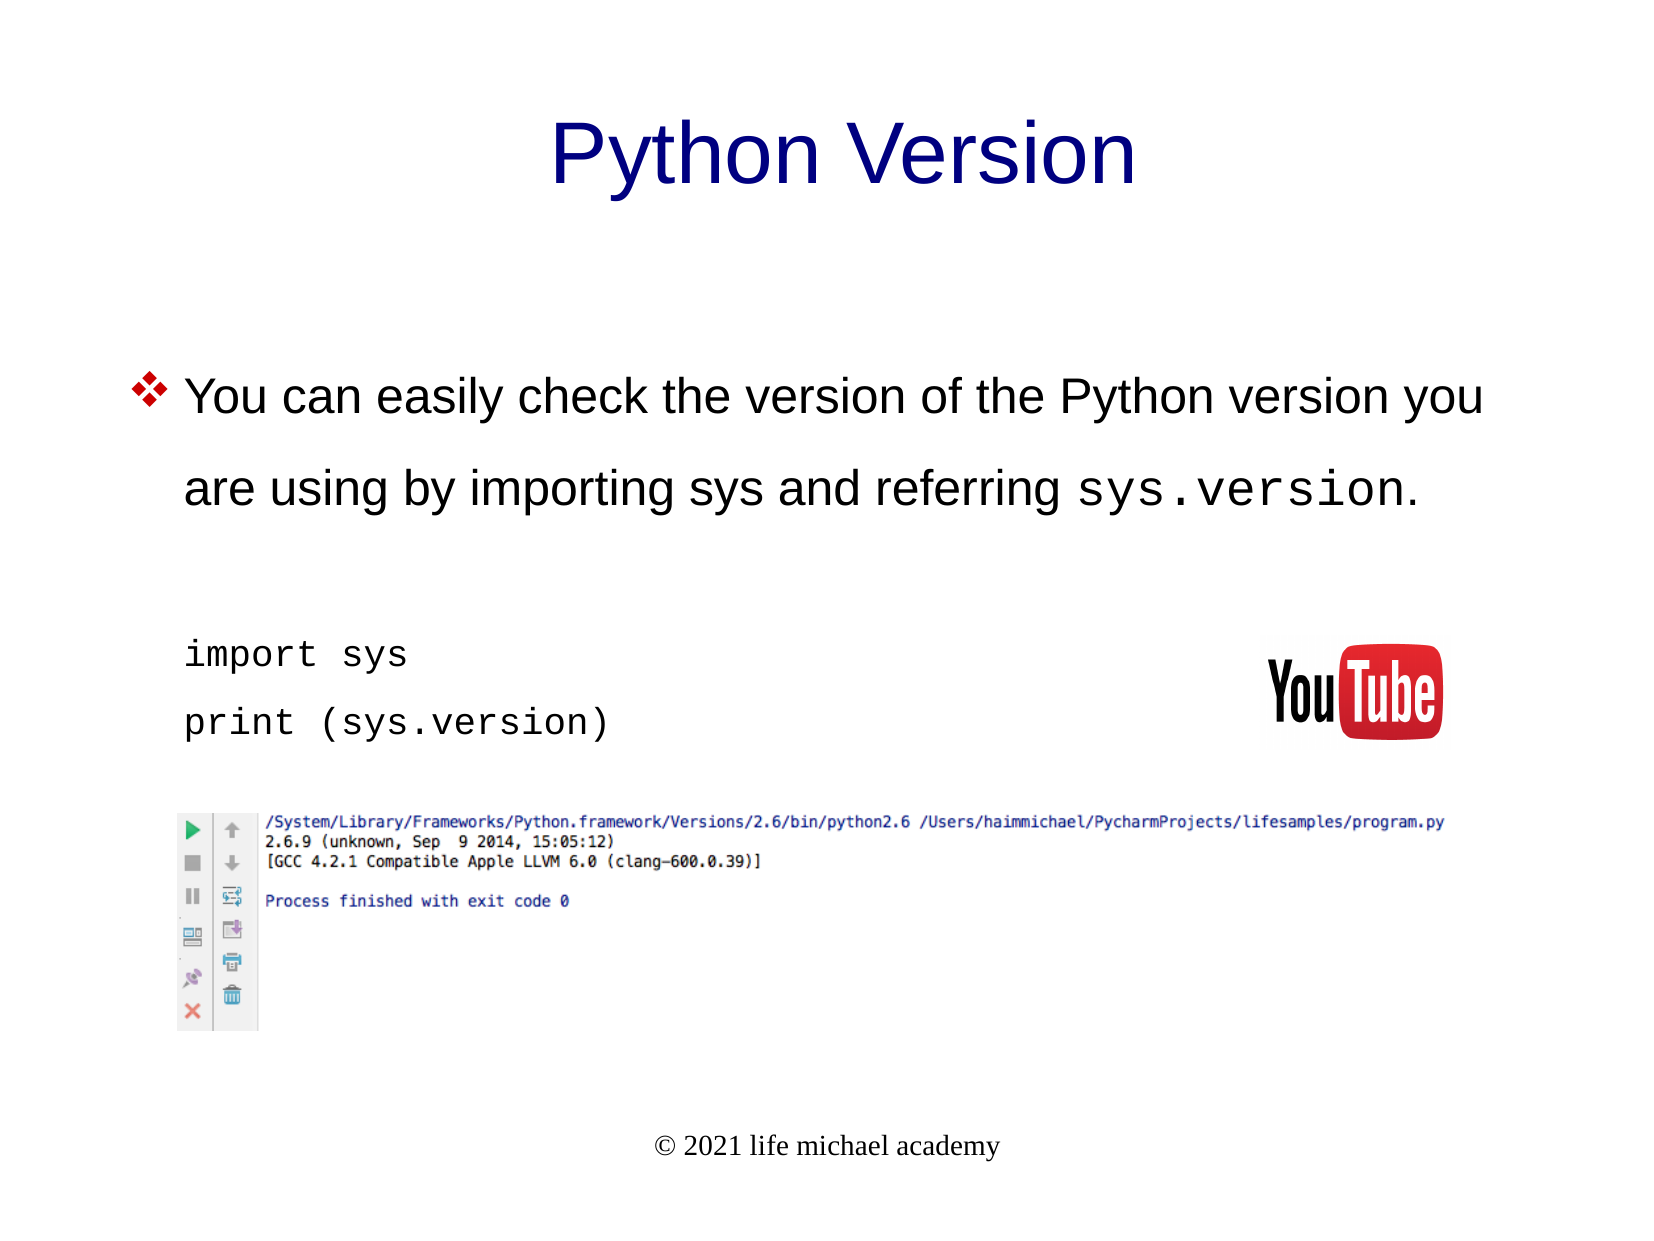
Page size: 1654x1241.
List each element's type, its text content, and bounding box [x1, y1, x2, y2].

title Python Version [82, 49, 1571, 257]
list You can easily check the version of the Python version you are using by importing sys and referring sys.version. import sys print (sys.version) [112, 326, 1576, 861]
picture [177, 813, 1451, 1031]
picture [1259, 635, 1451, 751]
